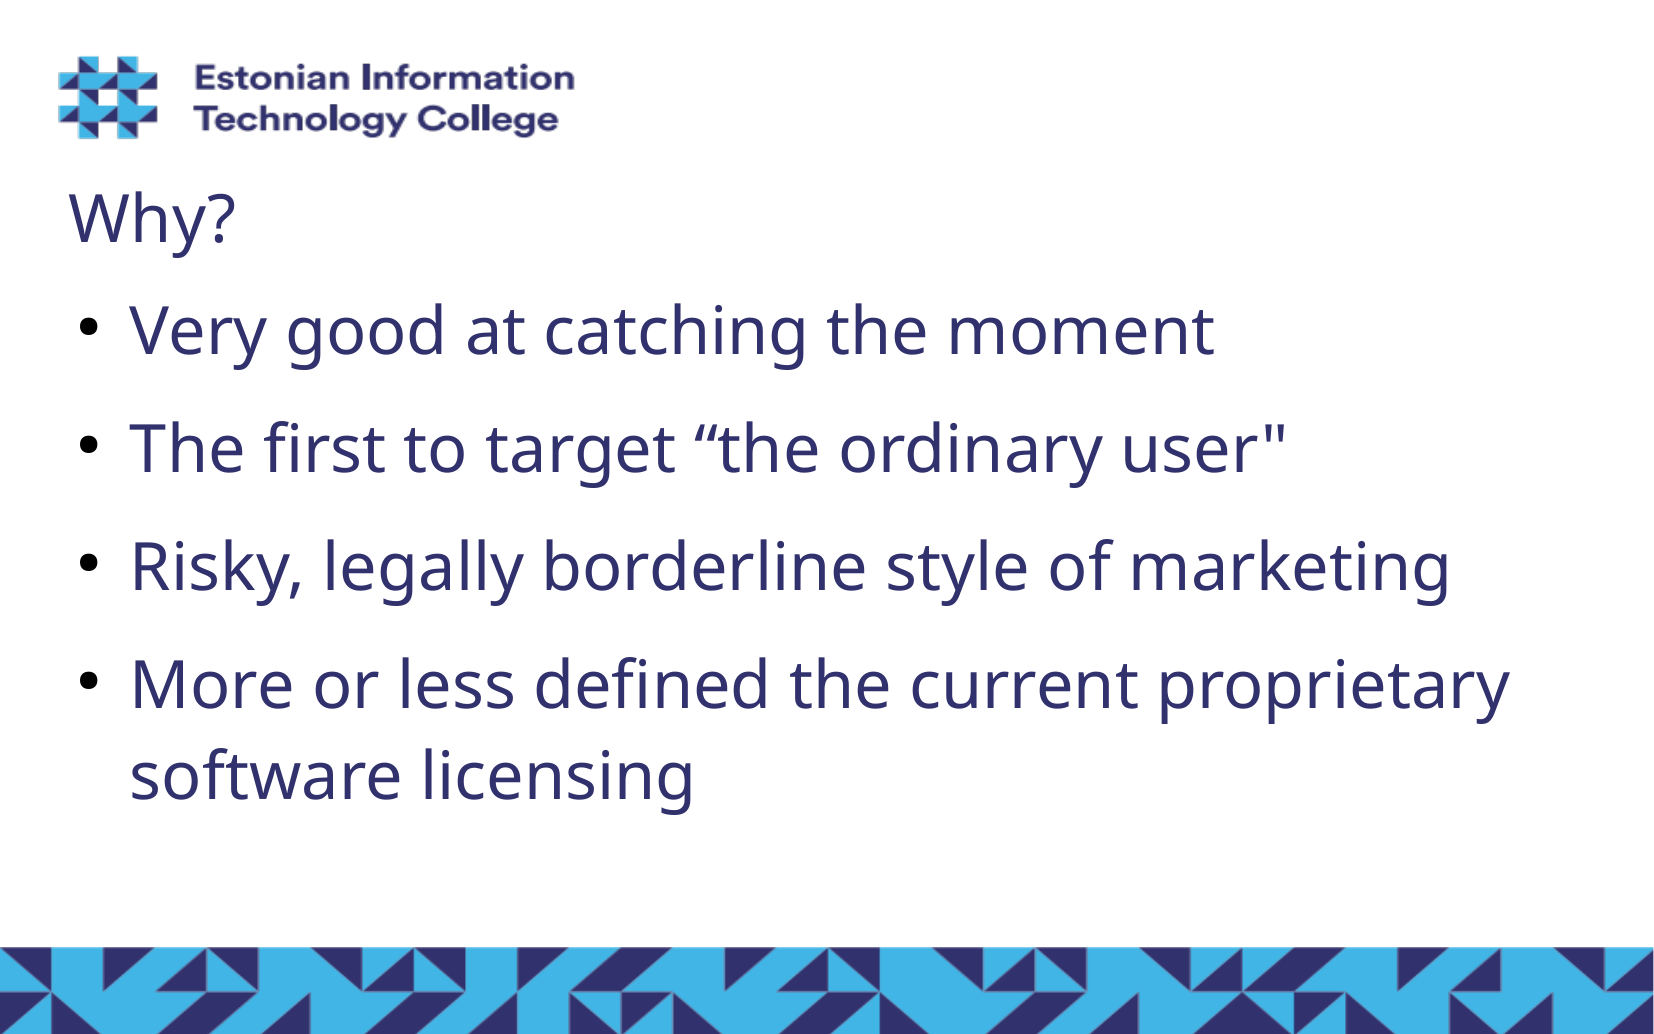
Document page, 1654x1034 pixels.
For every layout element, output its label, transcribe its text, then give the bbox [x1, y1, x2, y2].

list Very good at catching the moment The first to target “the ordinary user" Risky, legally borderline style of marketing More or less defined the current proprietary software licensing [59, 283, 1595, 936]
title Why? [68, 147, 1536, 283]
